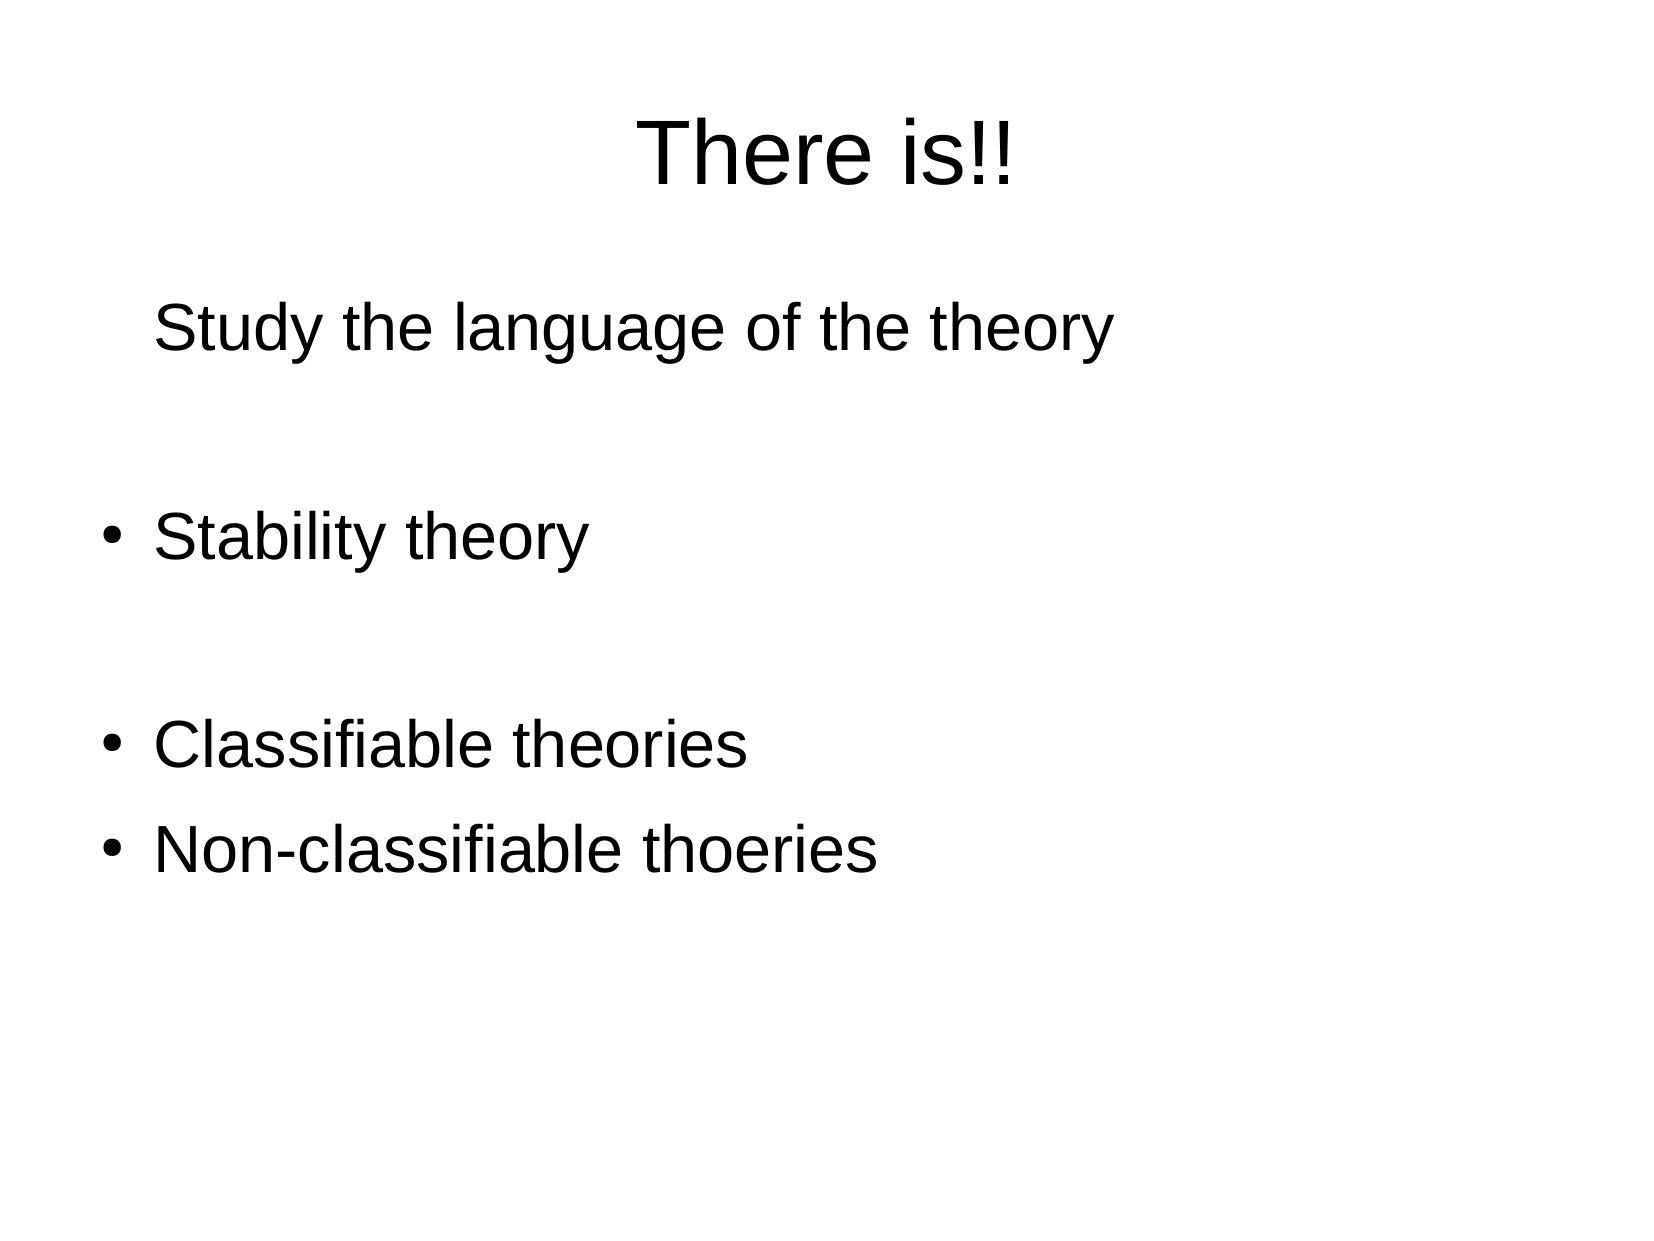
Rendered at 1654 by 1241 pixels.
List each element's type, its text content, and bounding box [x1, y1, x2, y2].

title There is!! [82, 49, 1571, 257]
list Study the language of the theory Stability theory Classifiable theories Non-classifiable thoeries [82, 290, 1571, 1010]
